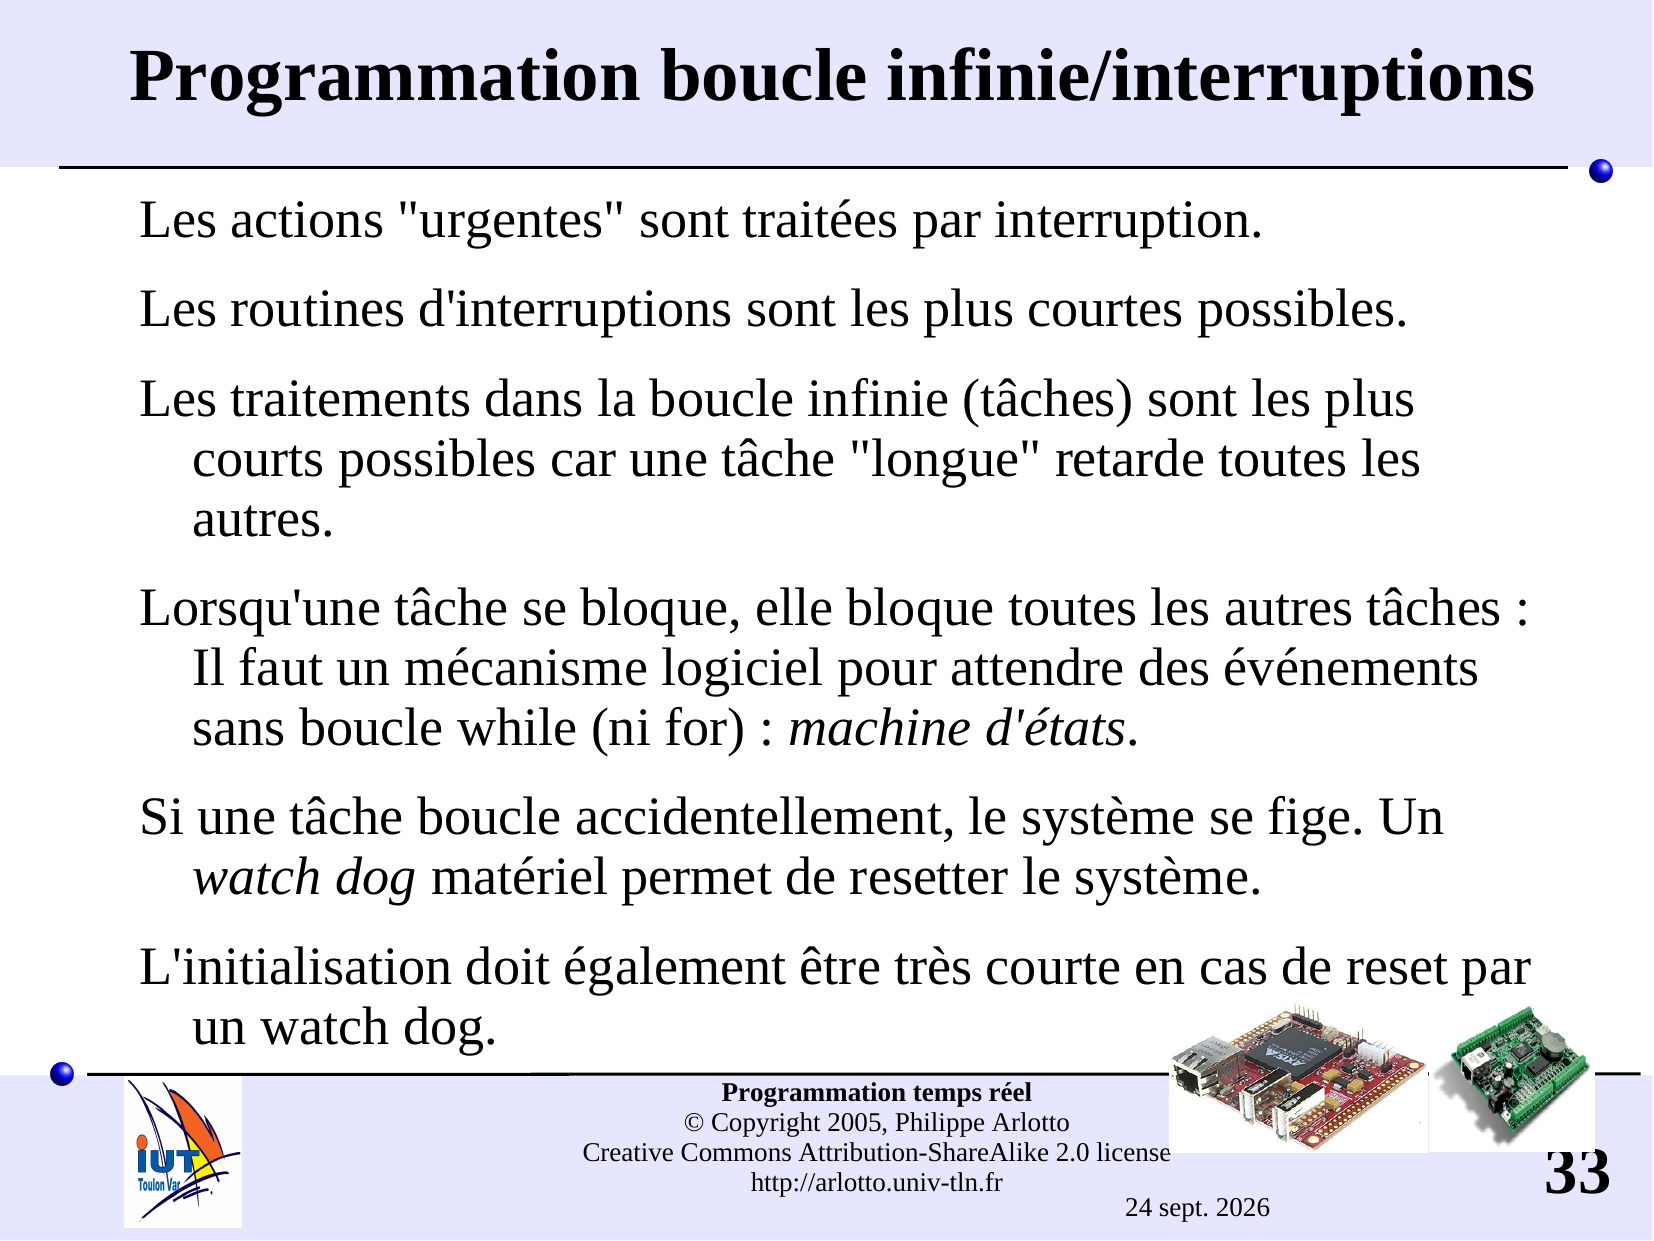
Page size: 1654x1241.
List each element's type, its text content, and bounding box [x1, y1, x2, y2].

picture [1429, 1000, 1595, 1152]
list Les actions "urgentes" sont traitées par interruption. Les routines d'interruptions sont les plus courtes possibles. Les traitements dans la boucle infinie (tâches) sont les plus courts possibles car une tâche "longue" retarde toutes les autres. Lorsqu'une tâche se bloque, elle bloque toutes les autres tâches : Il faut un mécanisme logiciel pour attendre des événements sans boucle while (ni for) : machine d'états. Si une tâche boucle accidentellement, le système se fige. Un watch dog matériel permet de resetter le système. L'initialisation doit également être très courte en cas de reset par un watch dog. [121, 188, 1534, 1130]
title Programmation boucle infinie/interruptions [88, 29, 1578, 121]
picture [1169, 1130, 1428, 1153]
